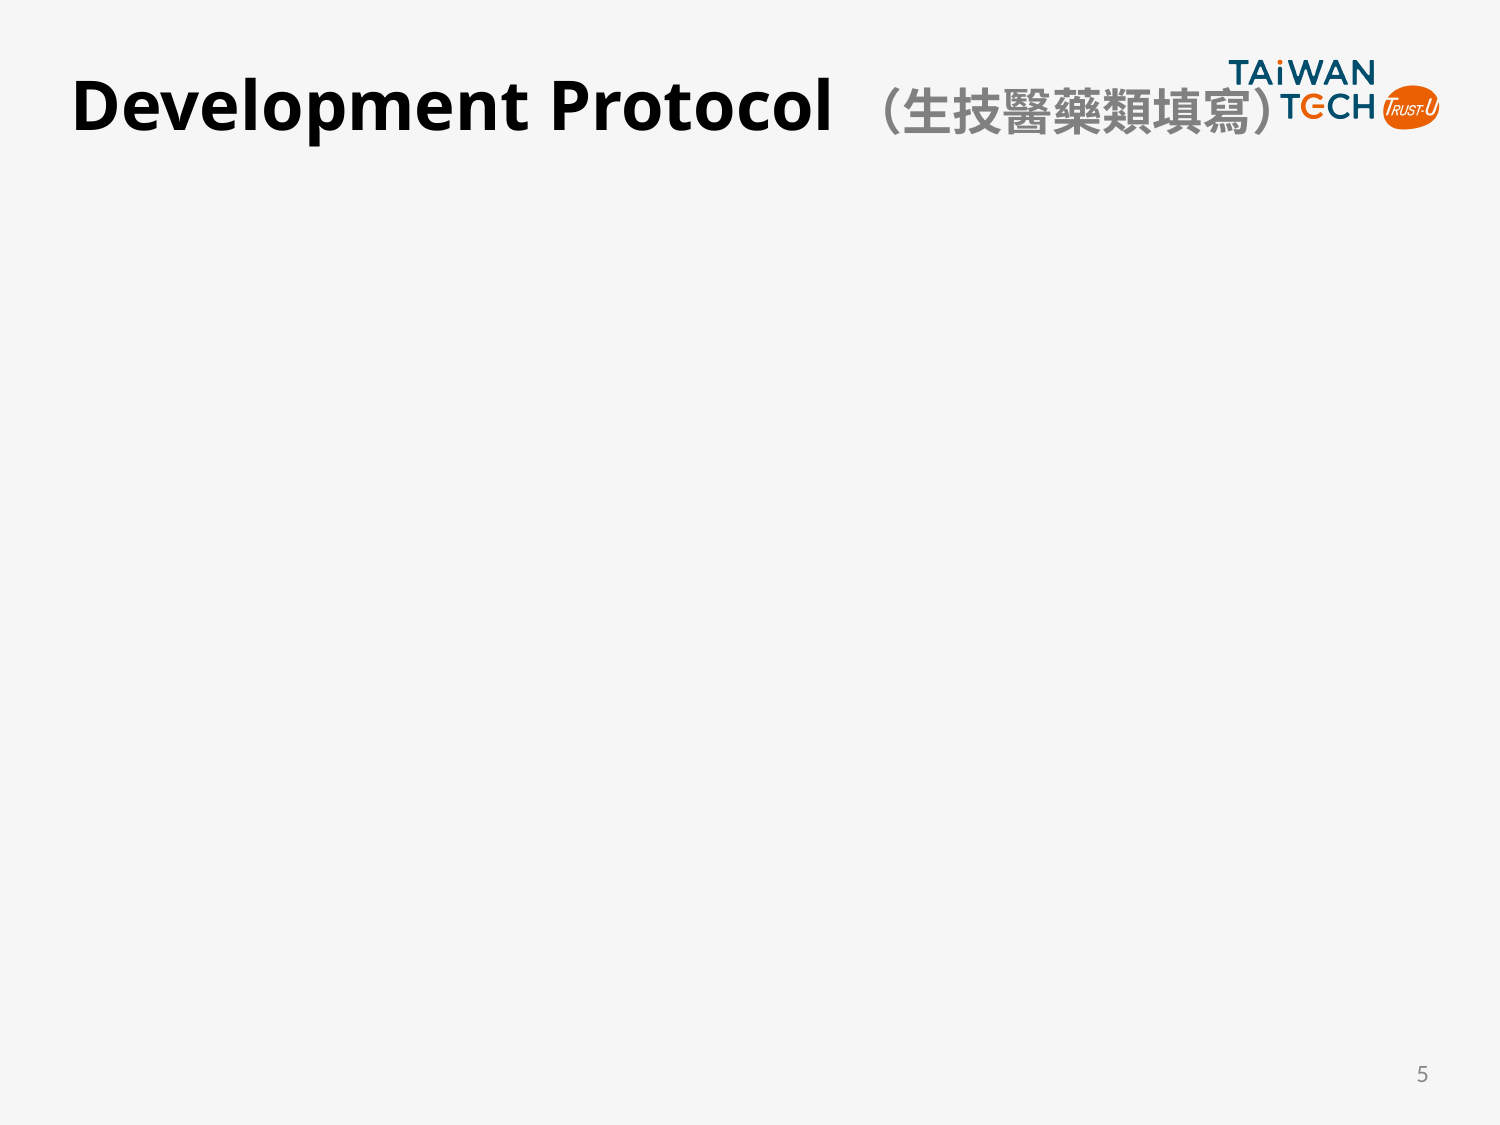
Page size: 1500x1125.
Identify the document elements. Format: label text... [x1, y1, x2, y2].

slide_number <編號> [1106, 1042, 1445, 1103]
title Development Protocol（生技醫藥類填寫） [55, 33, 1444, 156]
